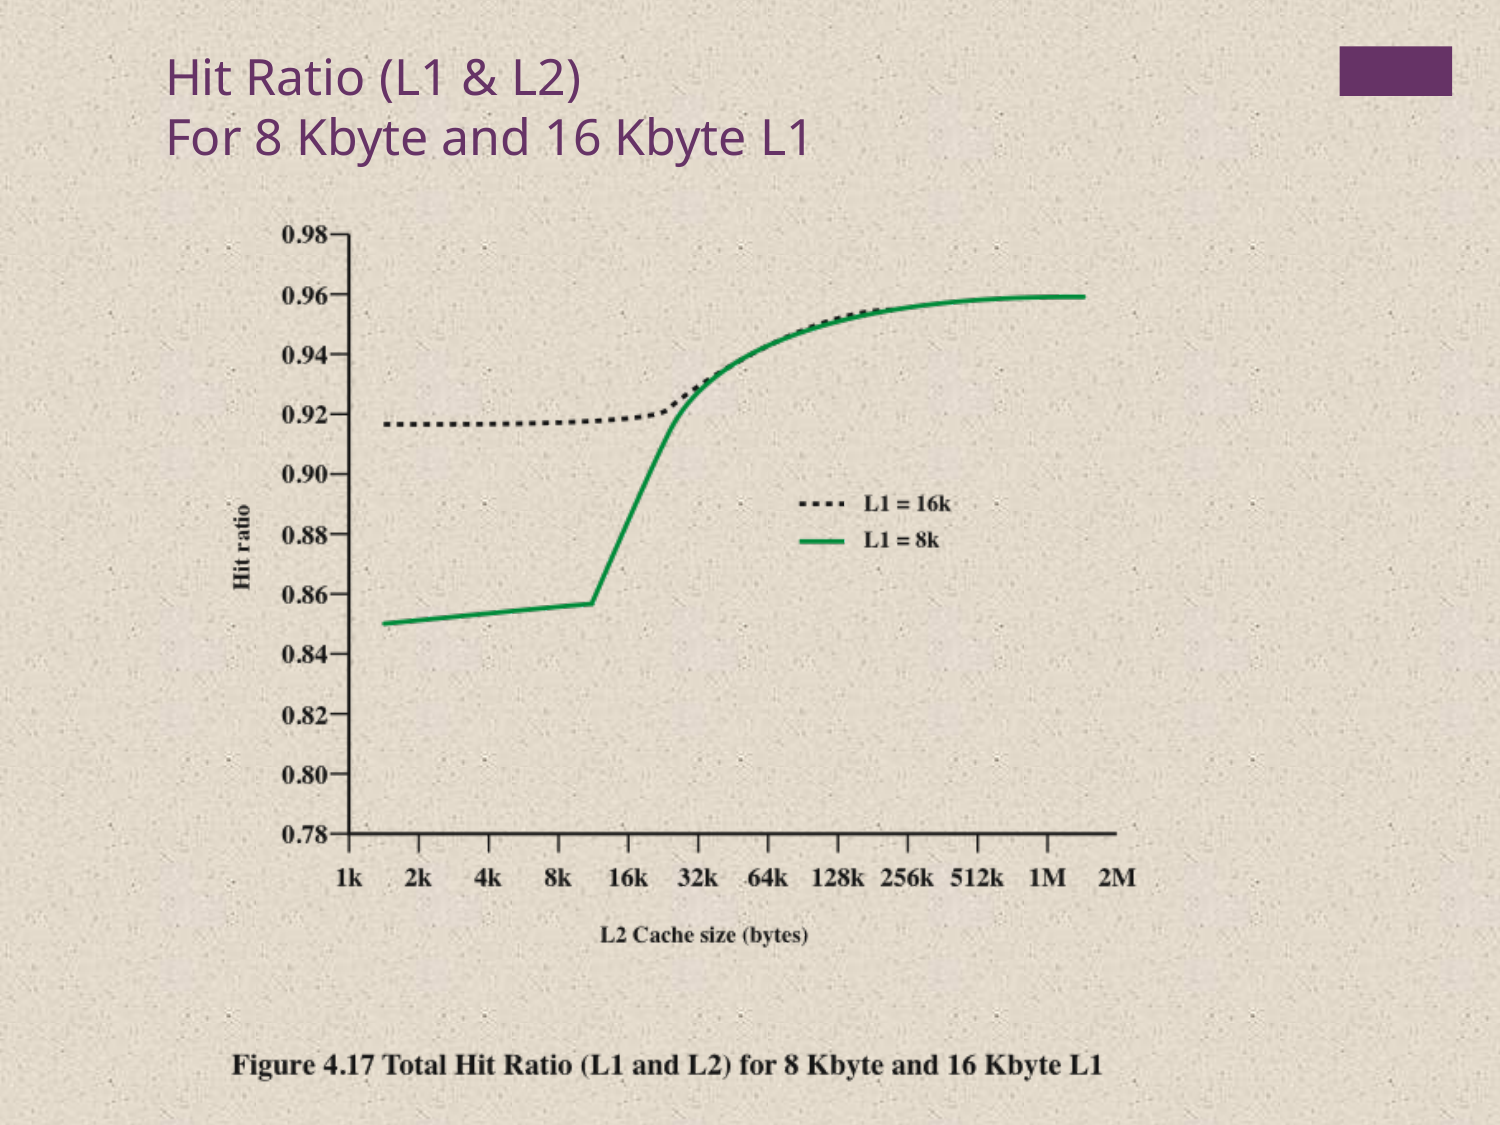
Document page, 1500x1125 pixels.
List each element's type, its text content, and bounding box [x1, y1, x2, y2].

picture [0, 0, 1500, 1125]
title Hit Ratio (L1 & L2) For 8 Kbyte and 16 Kbyte L1 [150, 37, 1390, 221]
